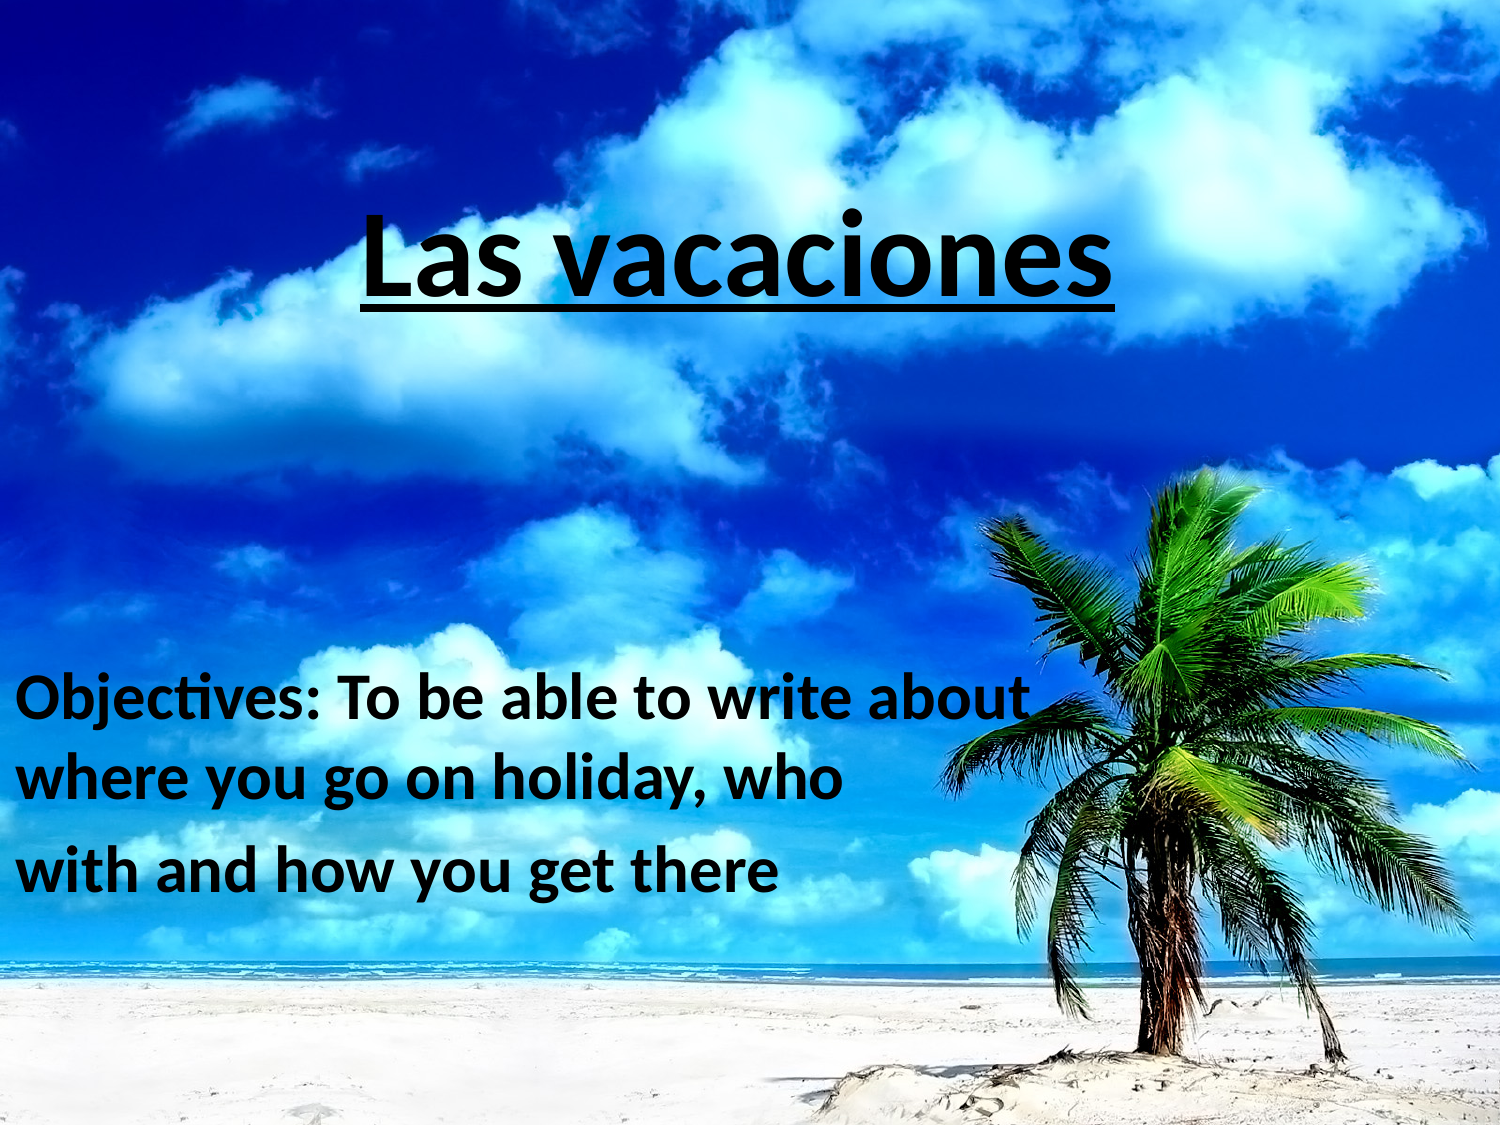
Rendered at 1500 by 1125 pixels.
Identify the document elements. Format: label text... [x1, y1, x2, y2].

picture [0, 0, 1500, 1125]
title Las vacaciones [100, 125, 1376, 367]
subtitle Objectives: To be able to write about where you go on holiday, who with and how you get there [0, 645, 1050, 933]
